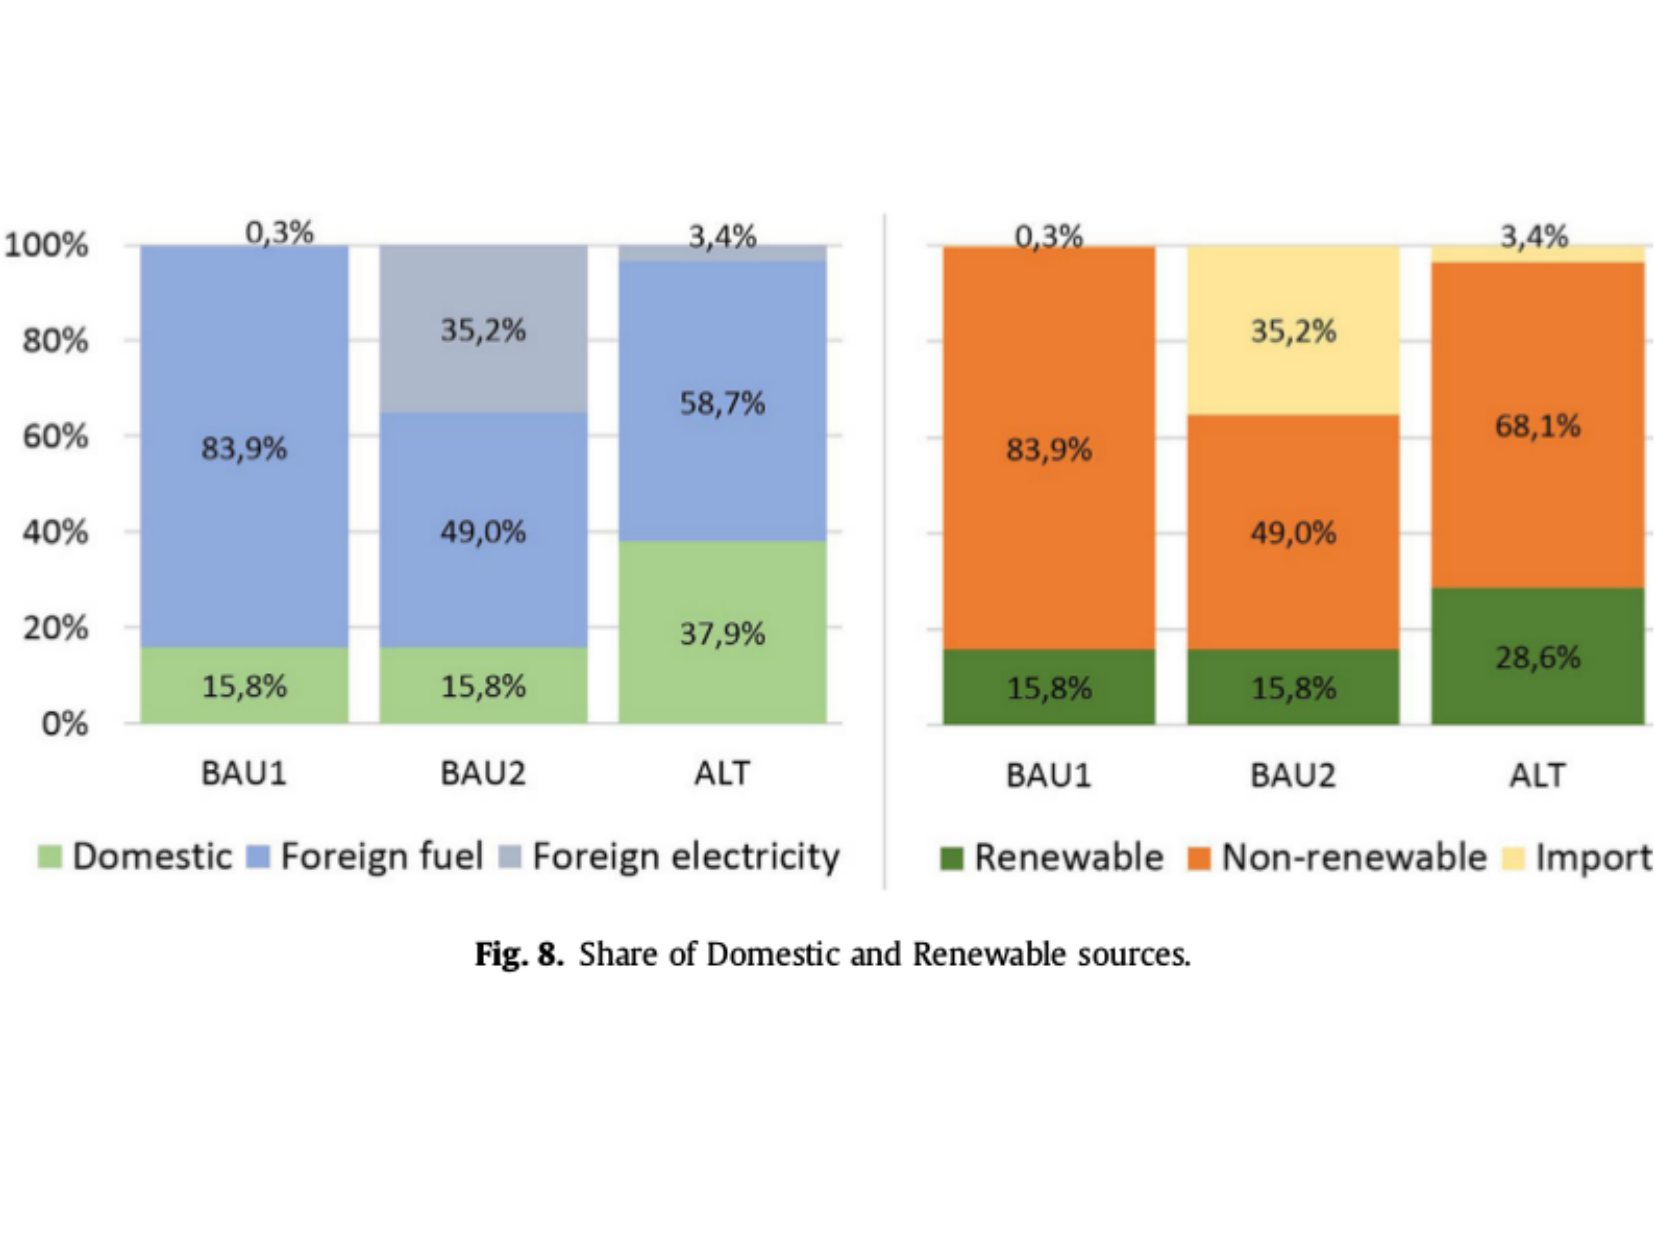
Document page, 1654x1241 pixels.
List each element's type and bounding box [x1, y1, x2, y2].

picture [0, 193, 1654, 1016]
